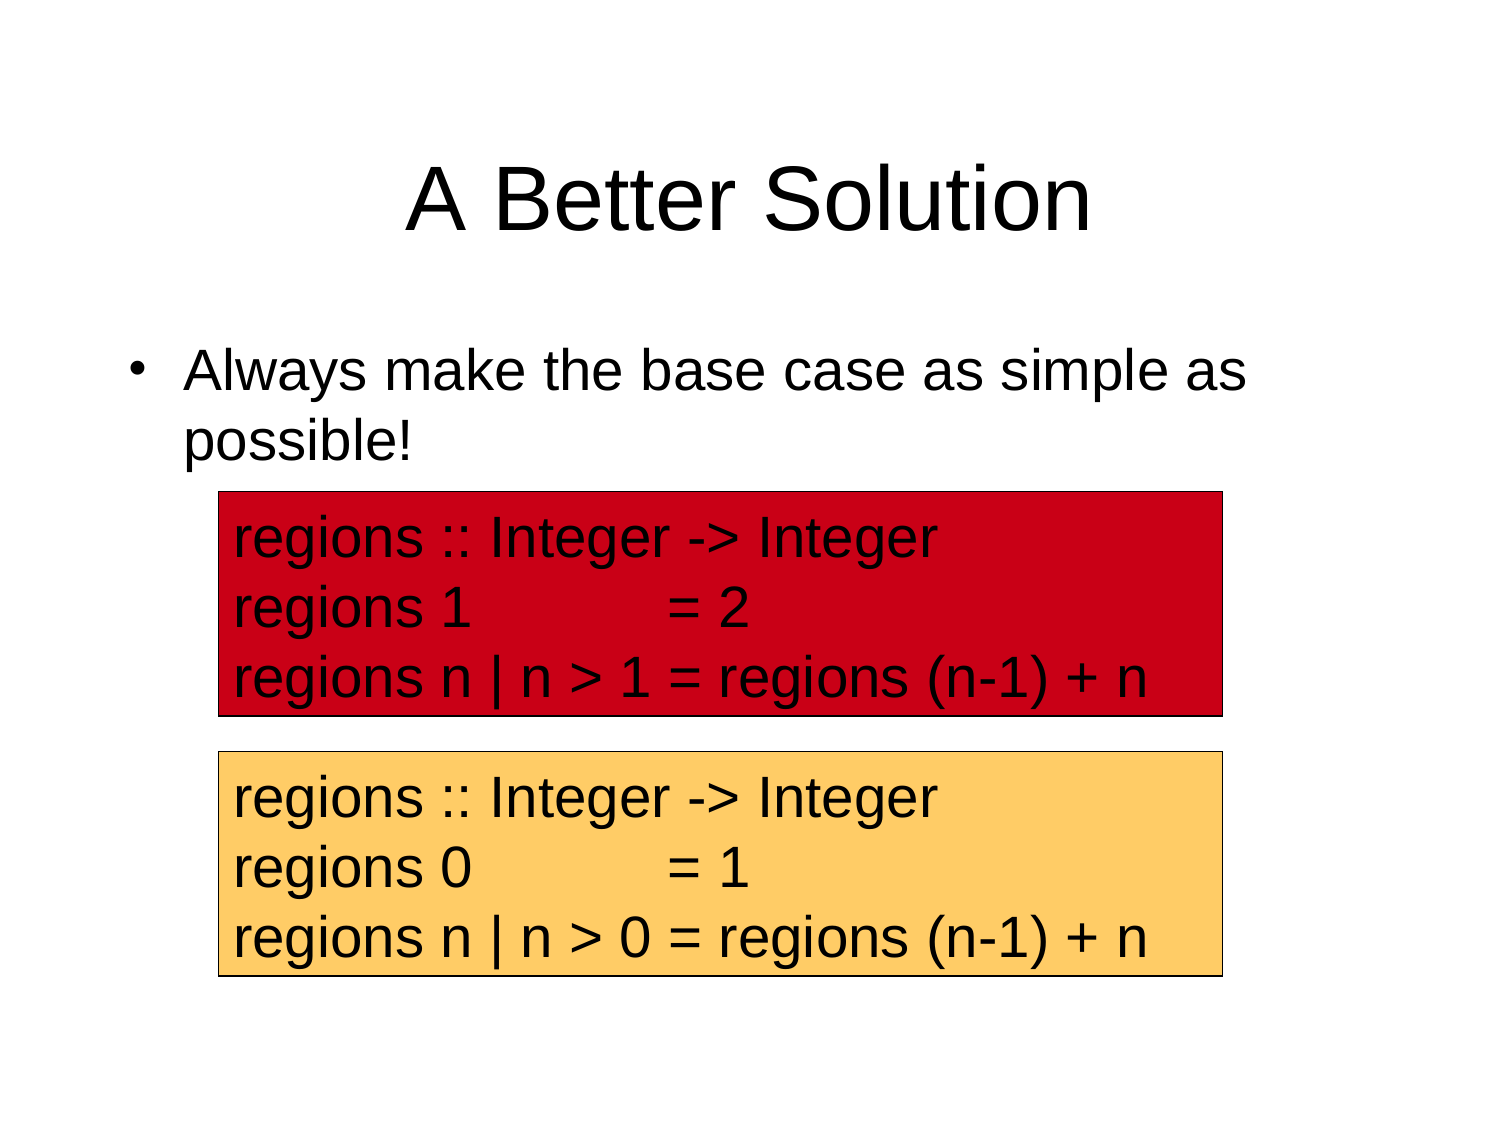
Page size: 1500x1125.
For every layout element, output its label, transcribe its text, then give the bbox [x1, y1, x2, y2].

text_box regions :: Integer -> Integer regions 1 = 2 regions n | n > 1 = regions (n-1) + n [218, 491, 1223, 717]
title A Better Solution [112, 99, 1388, 288]
text_box regions :: Integer -> Integer regions 0 = 1 regions n | n > 0 = regions (n-1) + n [218, 751, 1223, 976]
list Always make the base case as simple as possible! [112, 324, 1388, 1000]
